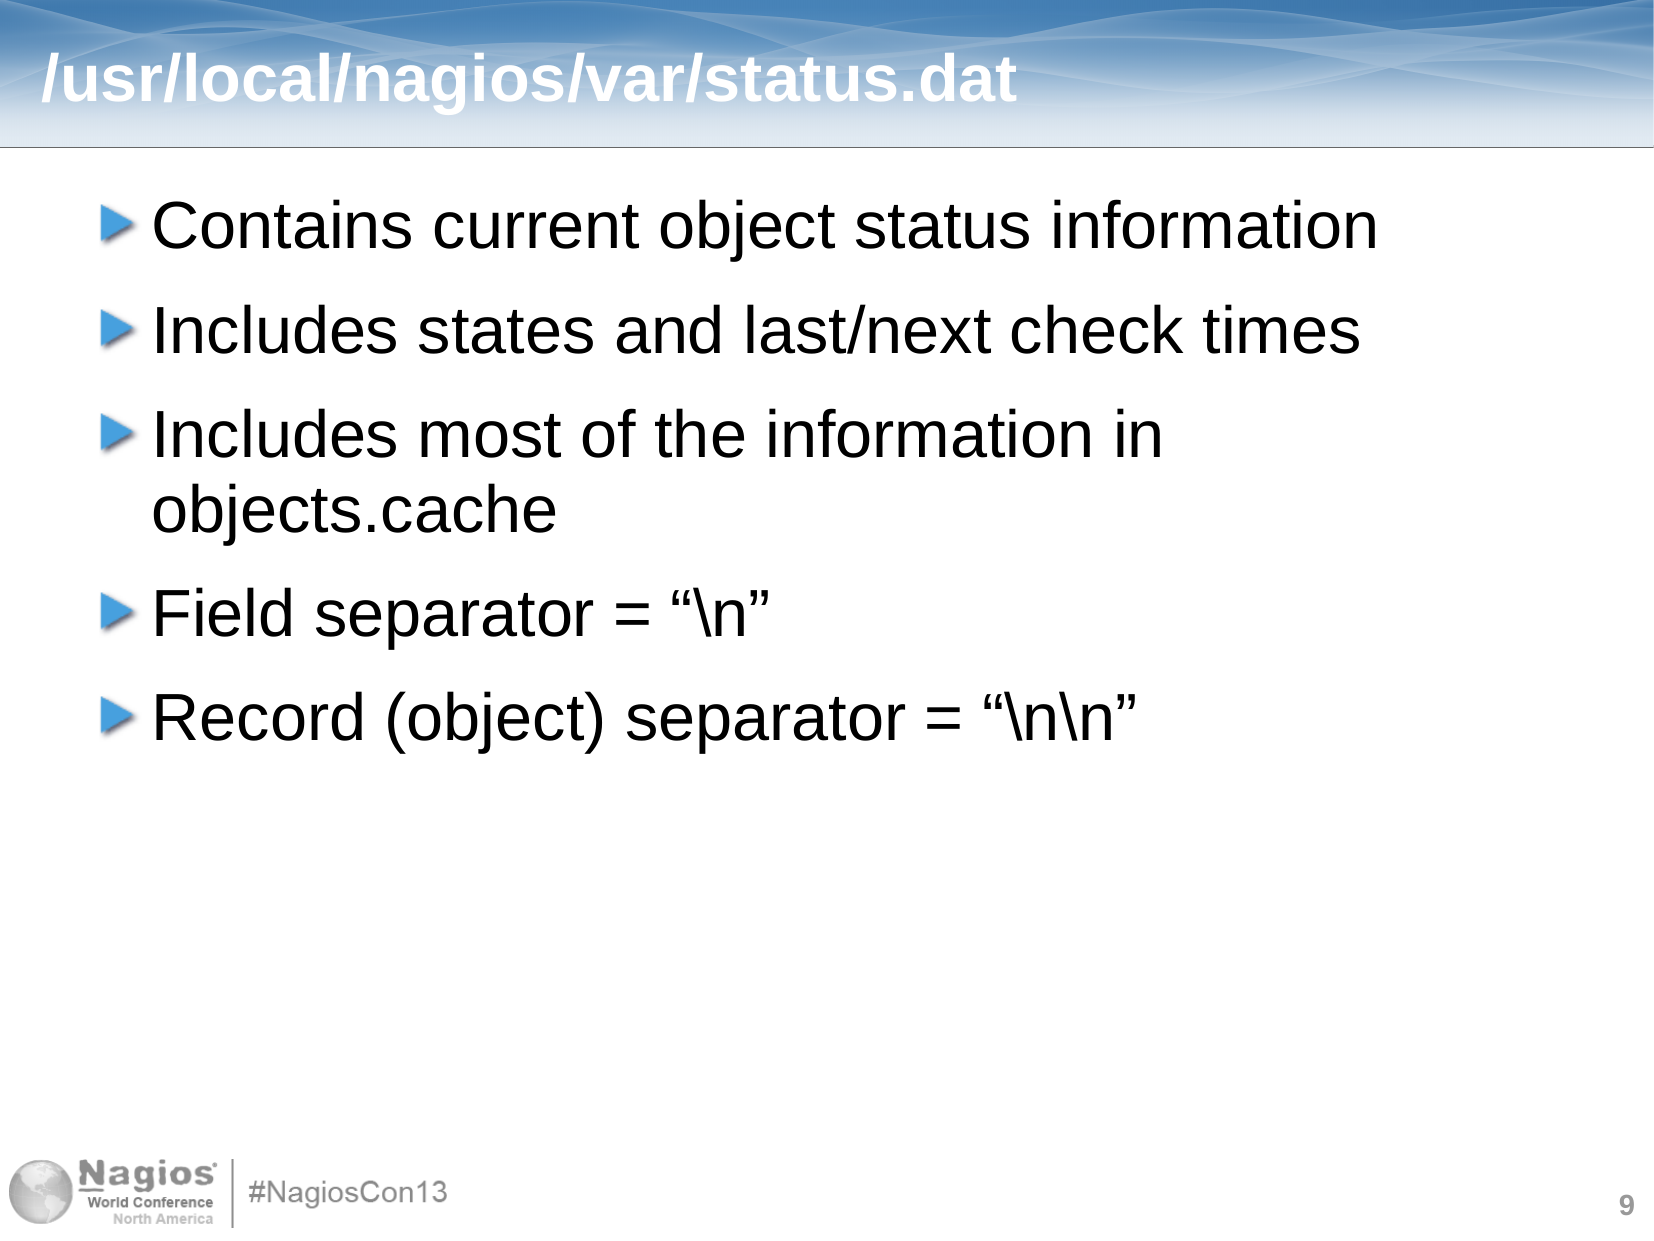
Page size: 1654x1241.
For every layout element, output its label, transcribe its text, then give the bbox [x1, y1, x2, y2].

picture [0, 0, 1654, 147]
picture [9, 1159, 453, 1228]
title /usr/local/nagios/var/status.dat [41, 29, 1248, 127]
list Contains current object status information Includes states and last/next check times Includes most of the information in objects.cache Field separator = “\n” Record (object) separator = “\n\n” [80, 188, 1569, 1007]
